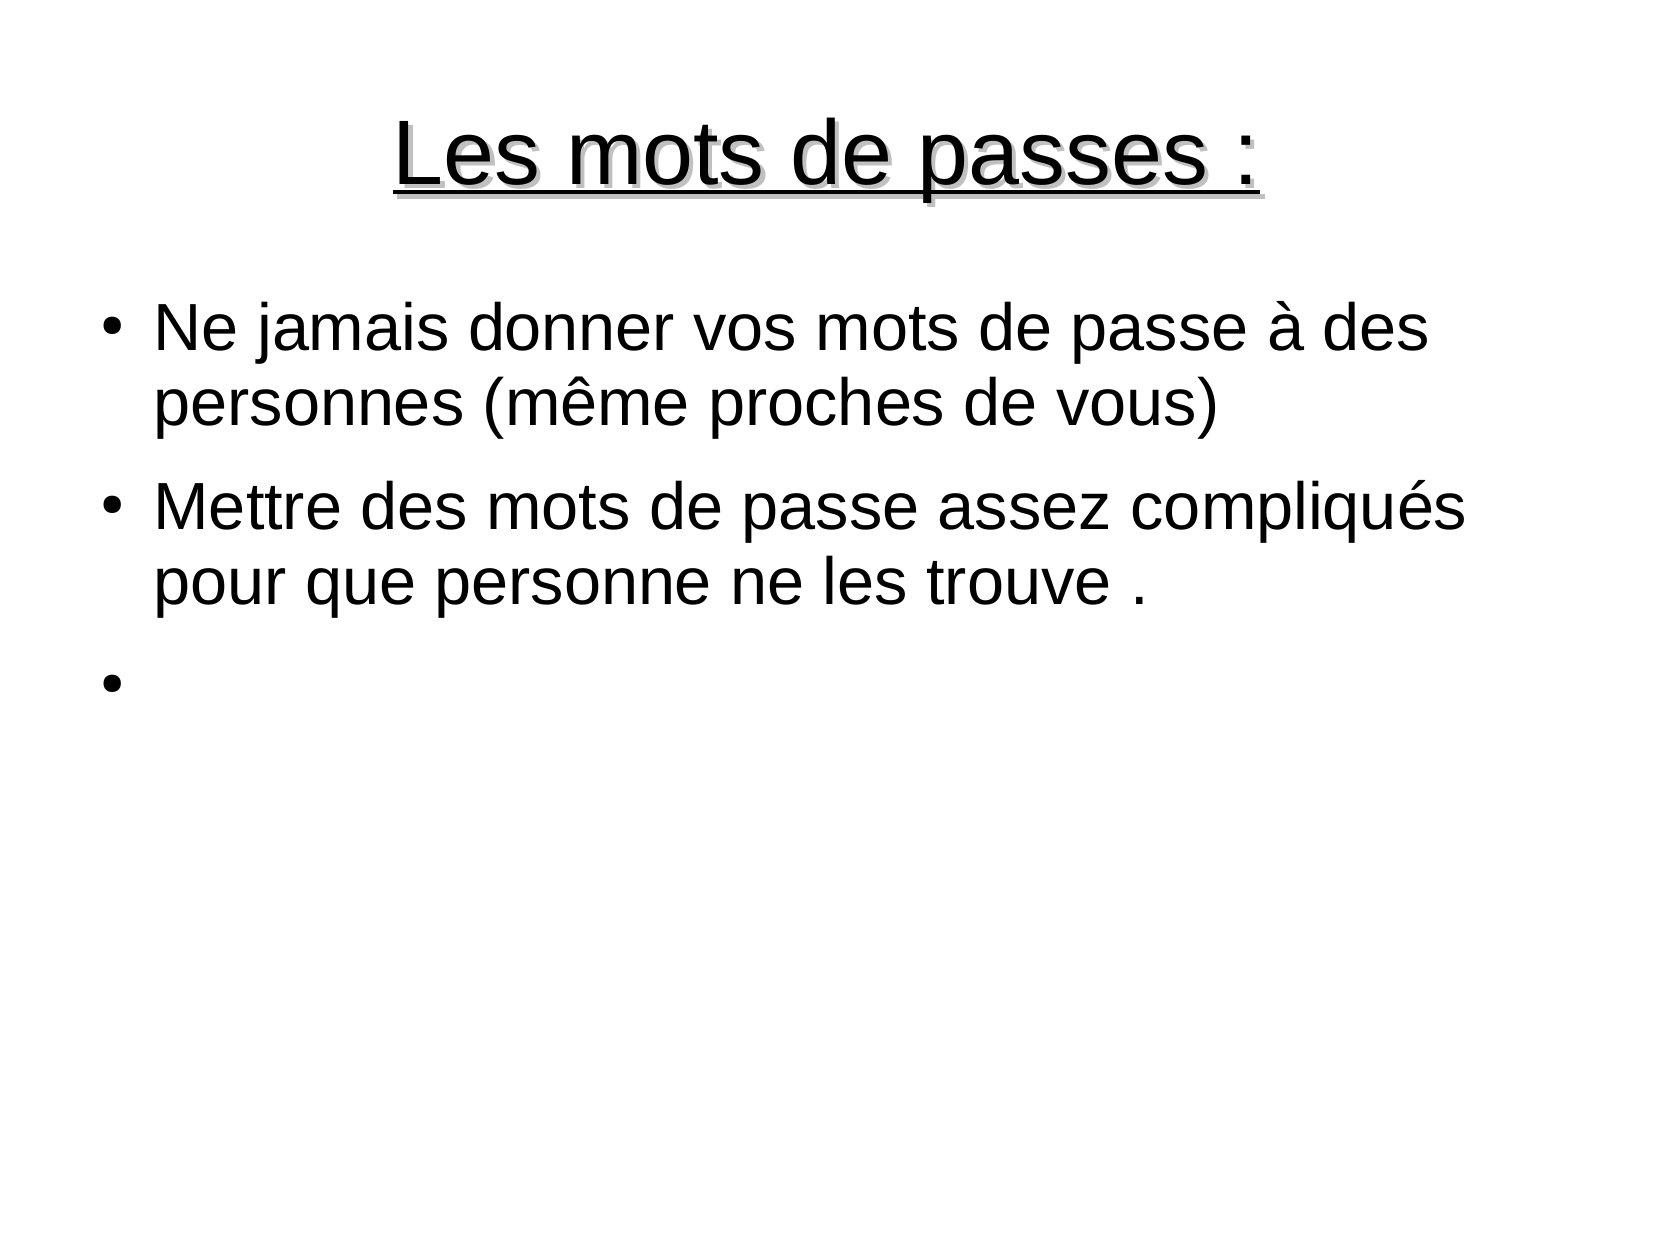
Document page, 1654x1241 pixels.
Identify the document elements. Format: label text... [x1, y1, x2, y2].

list Ne jamais donner vos mots de passe à des personnes (même proches de vous) Mettre des mots de passe assez compliqués pour que personne ne les trouve . [82, 290, 1571, 1010]
title Les mots de passes : [82, 49, 1571, 257]
